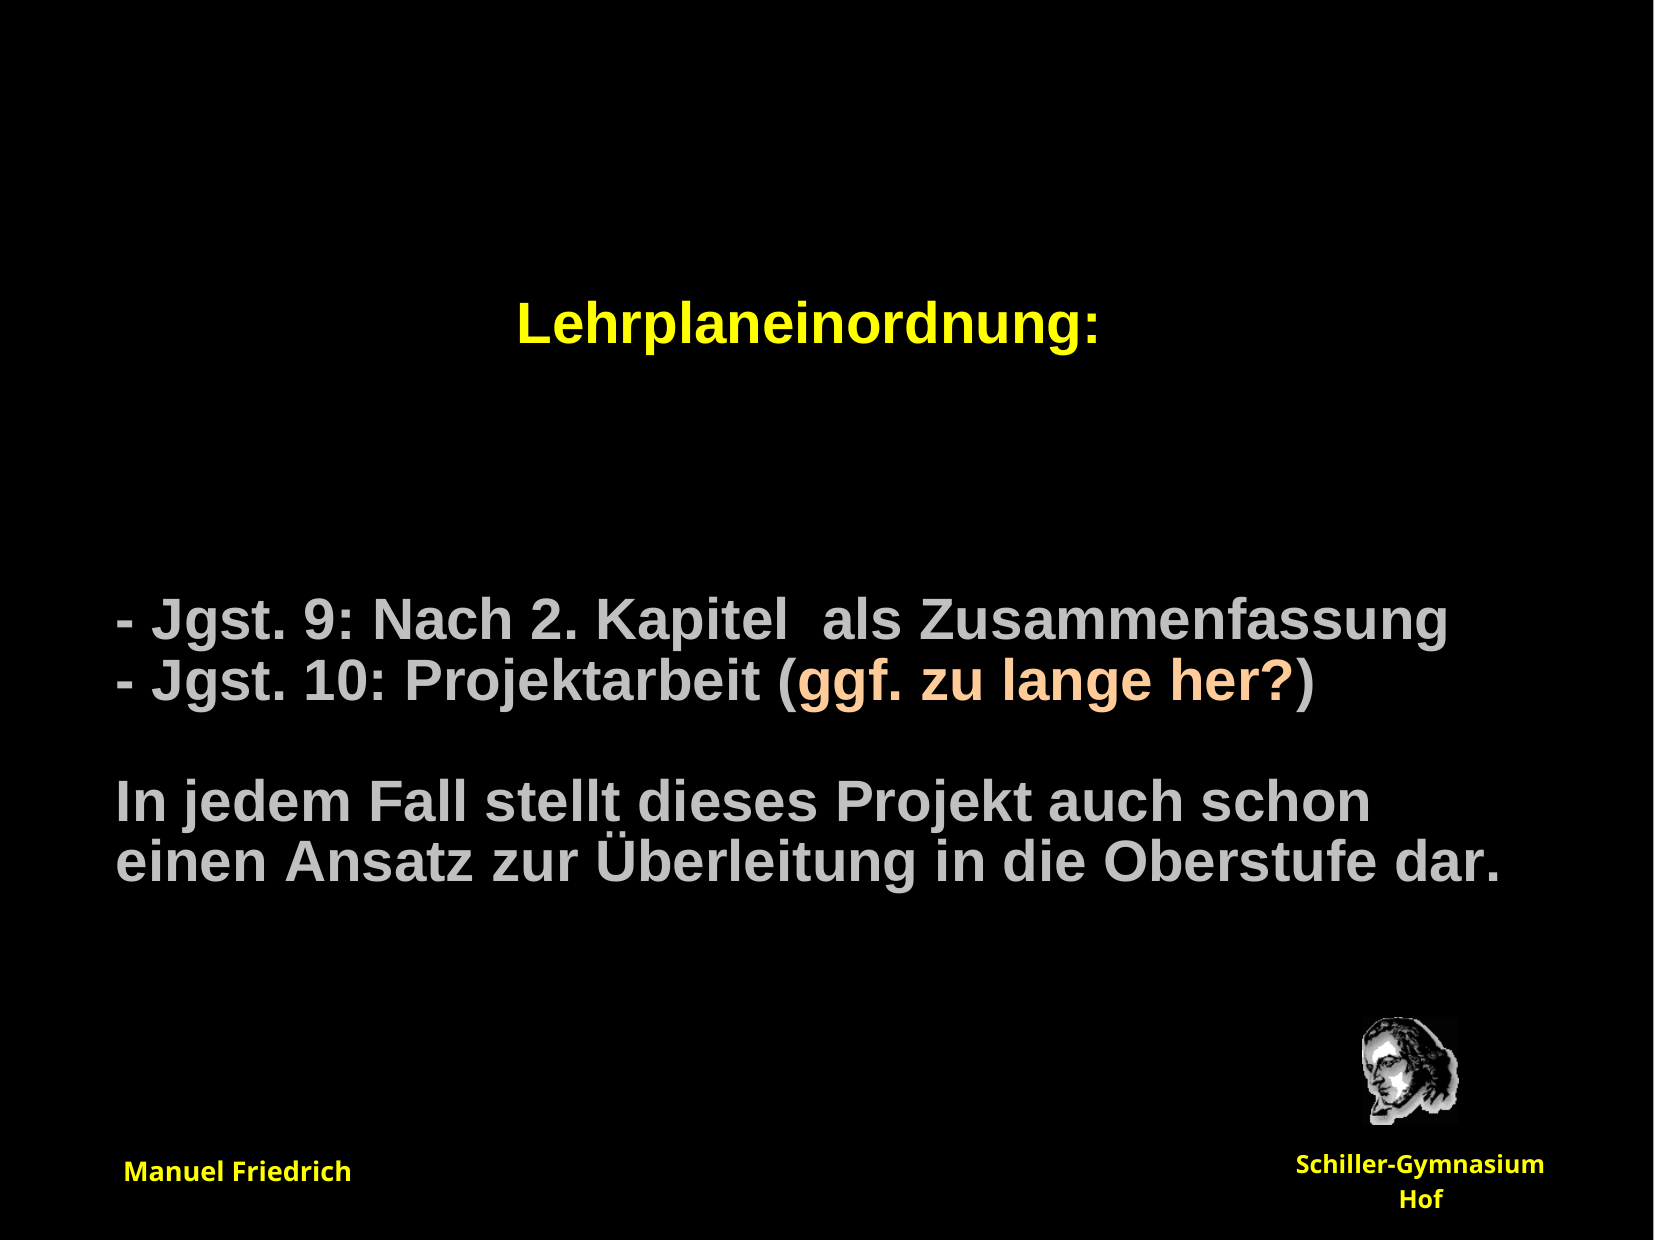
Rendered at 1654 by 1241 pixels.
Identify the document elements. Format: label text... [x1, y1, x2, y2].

picture [1362, 1017, 1459, 1126]
text_box Manuel Friedrich [123, 1151, 353, 1191]
text_box Schiller-Gymnasium Hof [1295, 1145, 1546, 1216]
text_box Lehrplaneinordnung: - Jgst. 9: Nach 2. Kapitel als Zusammenfassung - Jgst. 10: Projektarbeit (ggf. zu lange her?) In jedem Fall stellt dieses Projekt auch schon einen Ansatz zur Überleitung in die Oberstufe dar. [115, 295, 1504, 894]
